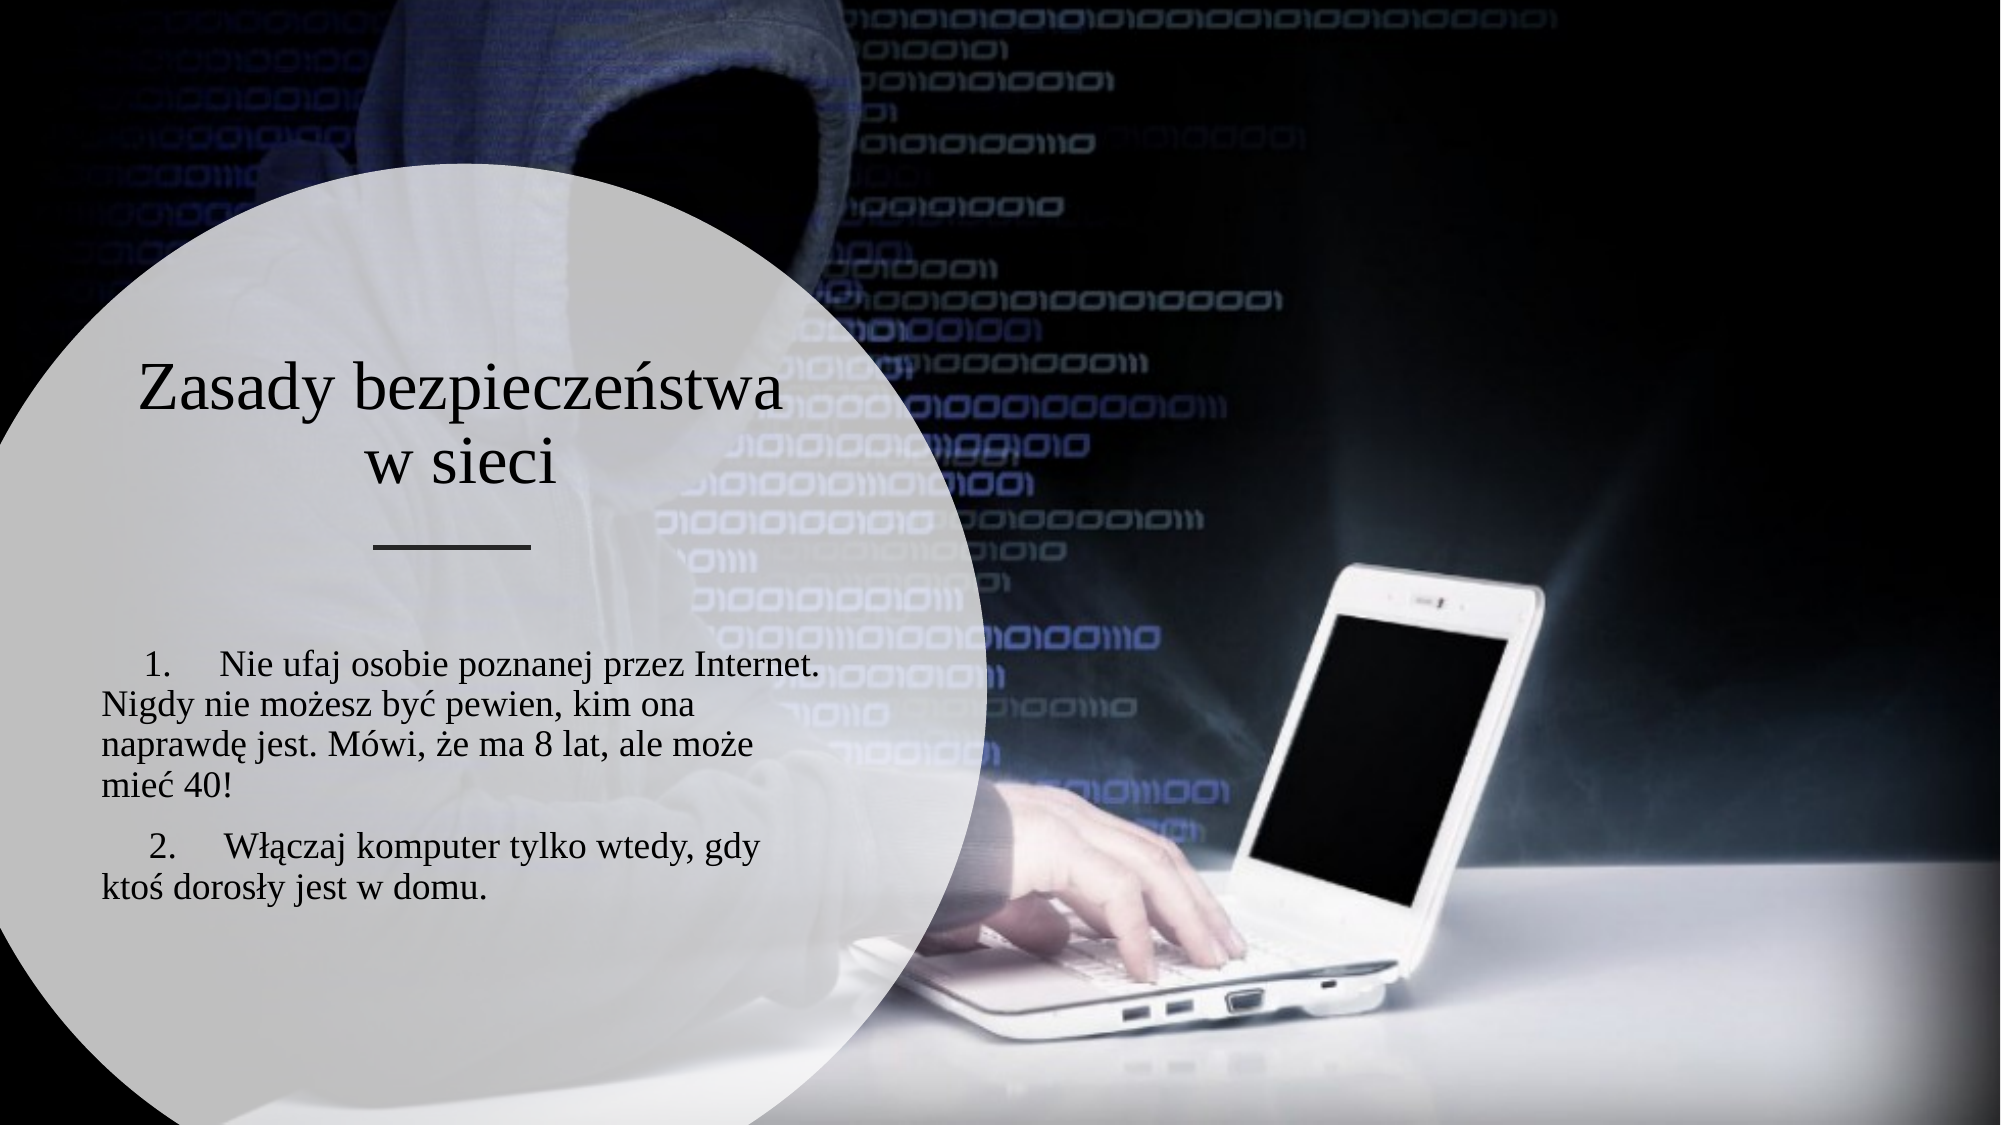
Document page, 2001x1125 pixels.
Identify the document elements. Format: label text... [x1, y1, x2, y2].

list 1. Nie ufaj osobie poznanej przez Internet. Nigdy nie możesz być pewien, kim ona naprawdę jest. Mówi, że ma 8 lat, ale może mieć 40! 2. Włączaj komputer tylko wtedy, gdy ktoś dorosły jest w domu. [86, 560, 840, 991]
title Zasady bezpieczeństwa w sieci [116, 313, 807, 535]
picture [0, 930, 178, 1125]
text_box [0, 163, 988, 1125]
picture [0, 0, 2000, 1125]
